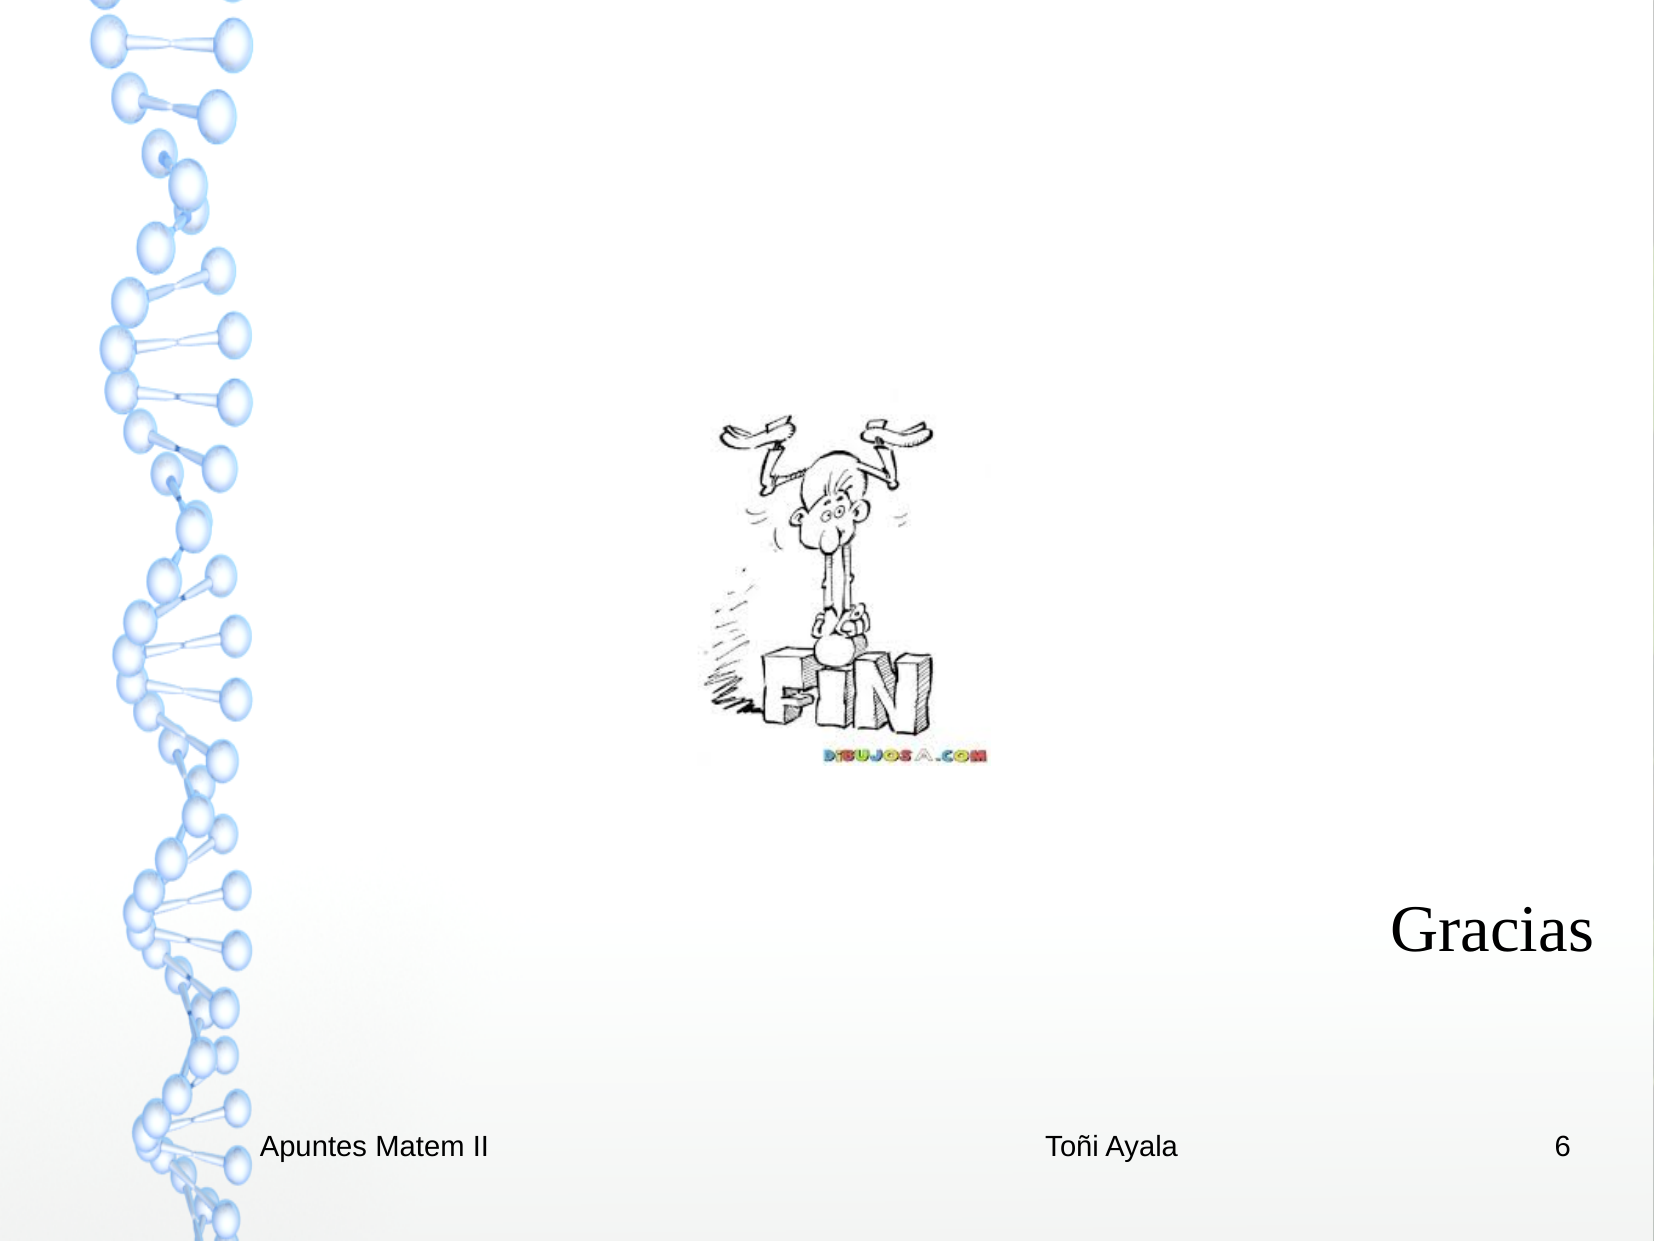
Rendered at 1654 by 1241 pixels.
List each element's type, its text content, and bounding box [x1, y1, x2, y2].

picture [0, 0, 1654, 1241]
subtitle Gracias [265, 47, 1595, 997]
